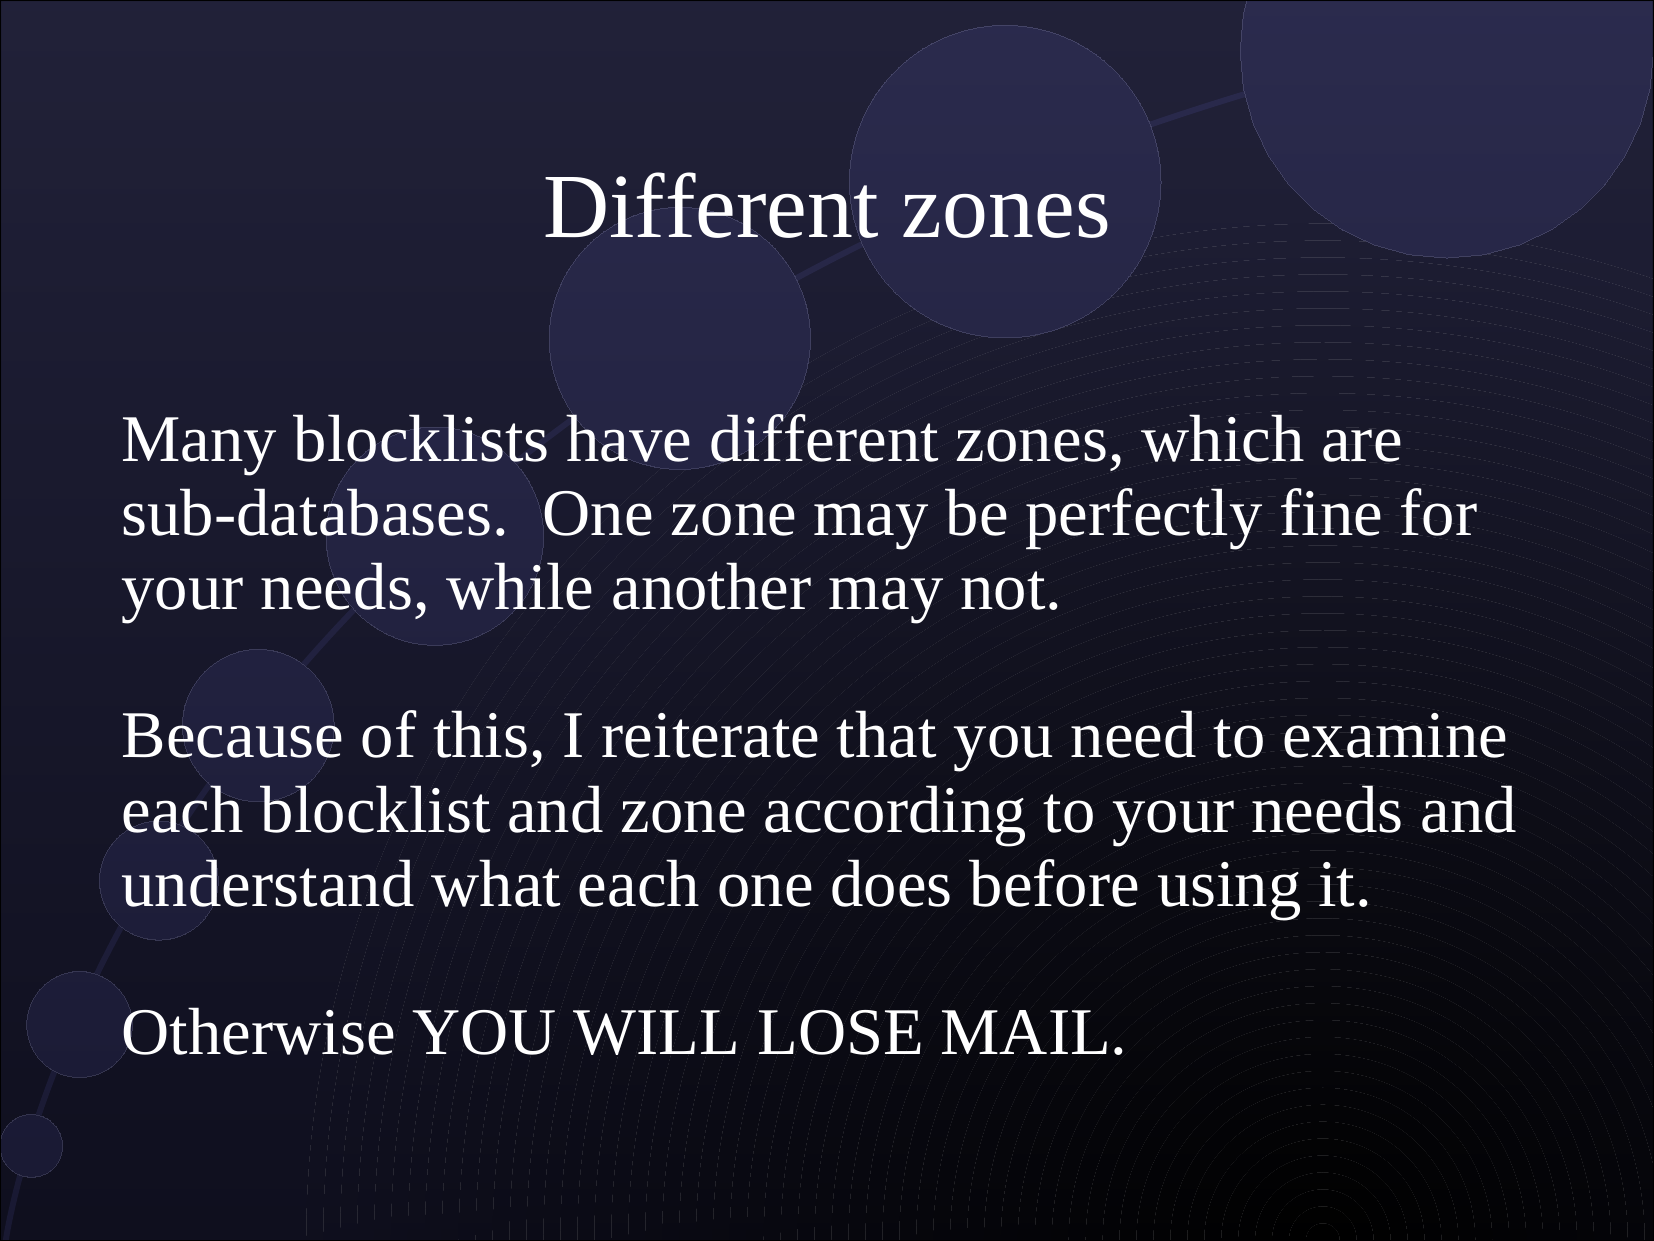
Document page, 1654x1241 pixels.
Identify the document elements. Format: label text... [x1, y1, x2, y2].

subtitle Many blocklists have different zones, which are sub-databases. One zone may be perfectly fine for your needs, while another may not. Because of this, I reiterate that you need to examine each blocklist and zone according to your needs and understand what each one does before using it. Otherwise YOU WILL LOSE MAIL. [121, 331, 1534, 1140]
title Different zones [121, 102, 1534, 311]
